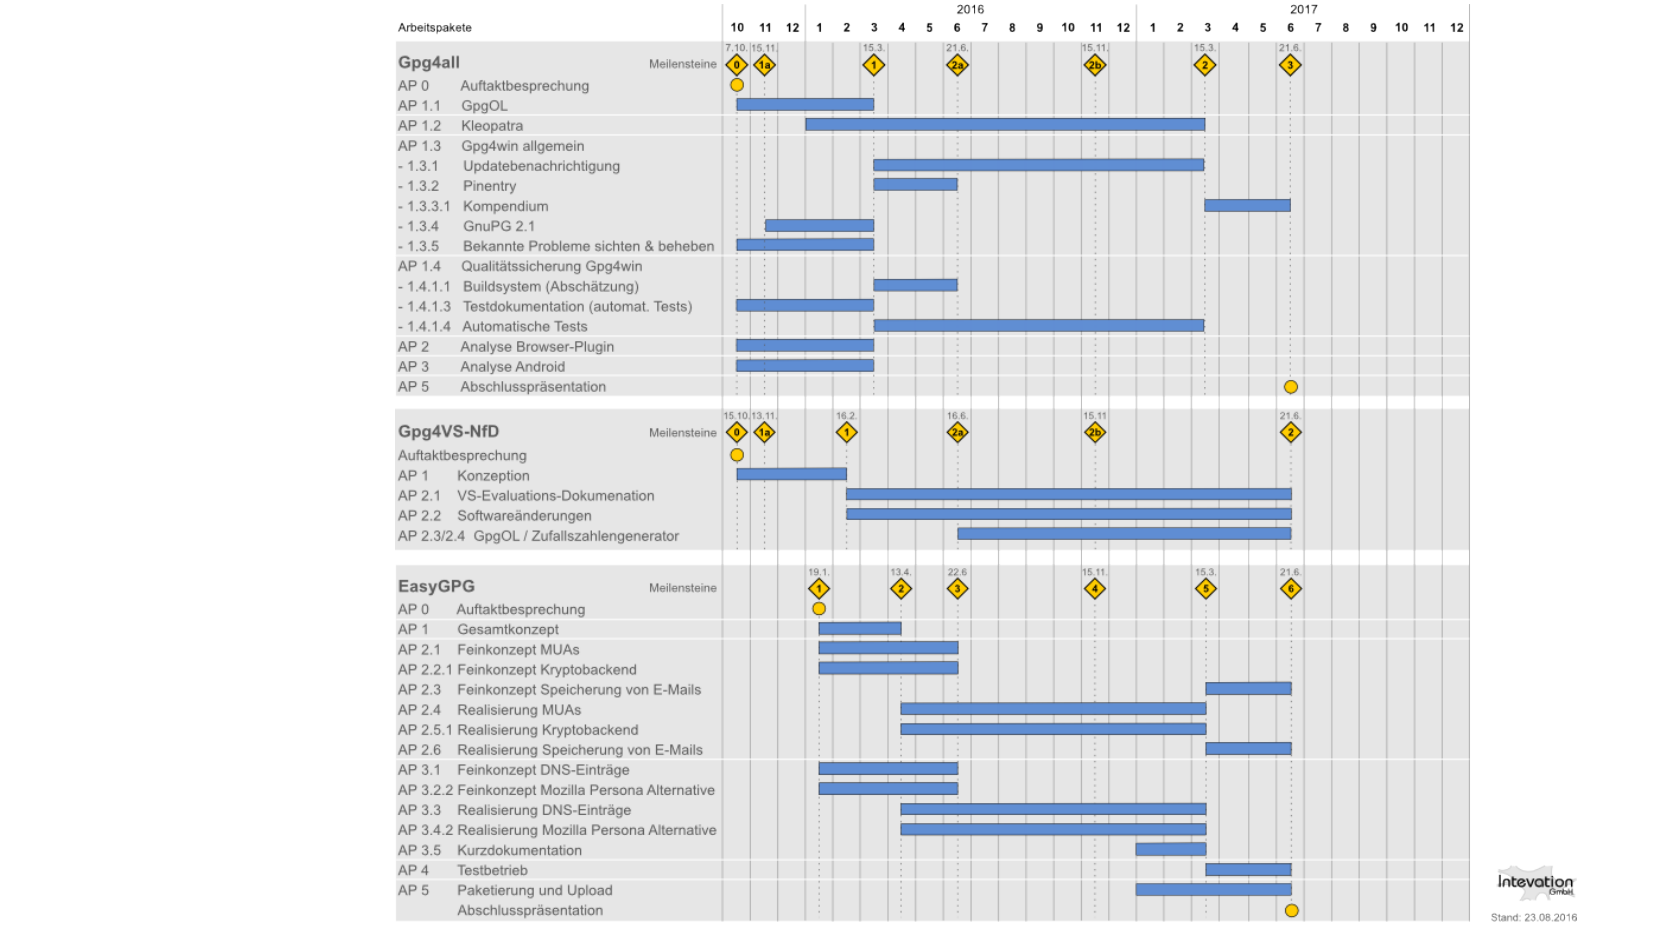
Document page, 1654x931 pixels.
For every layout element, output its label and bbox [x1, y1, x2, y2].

picture [395, 4, 1577, 923]
